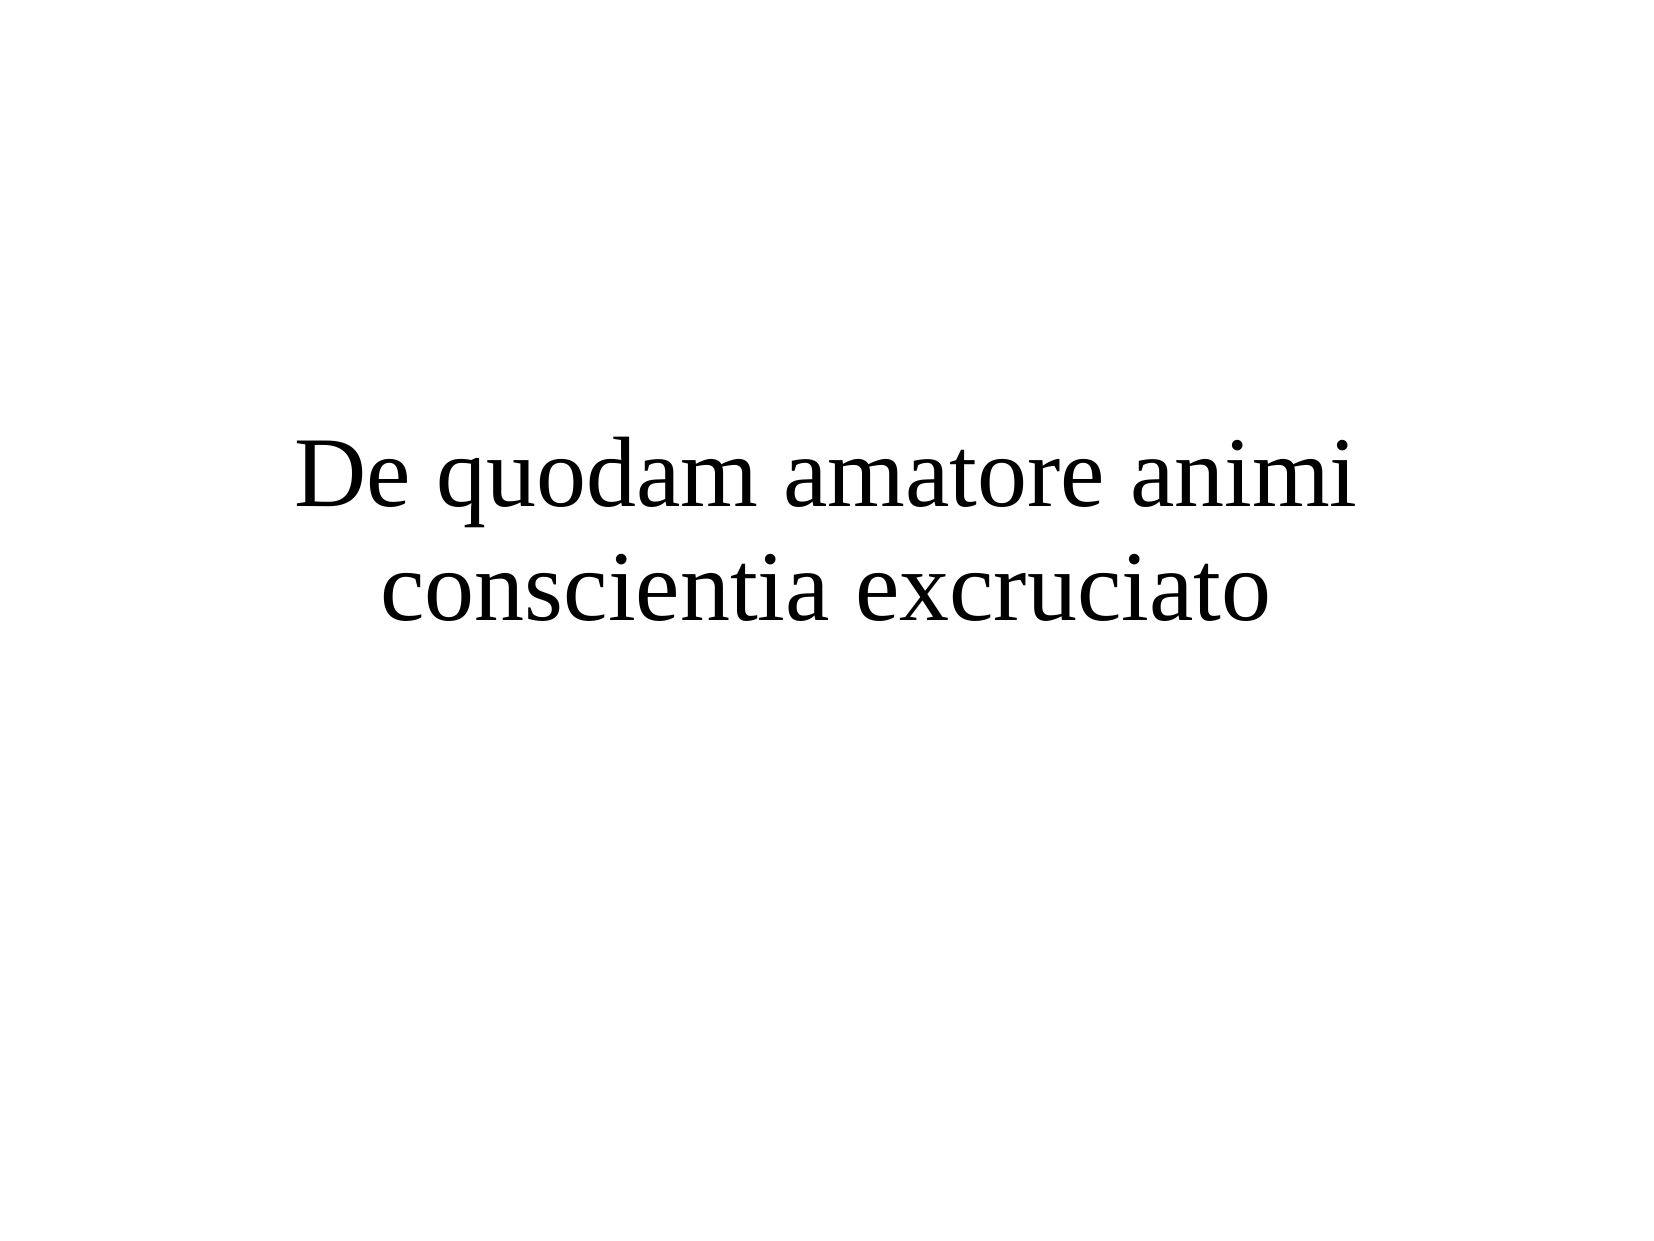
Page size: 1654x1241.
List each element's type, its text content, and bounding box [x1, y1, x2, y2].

text_box De quodam amatore animi conscientia excruciato [82, 49, 1571, 1010]
